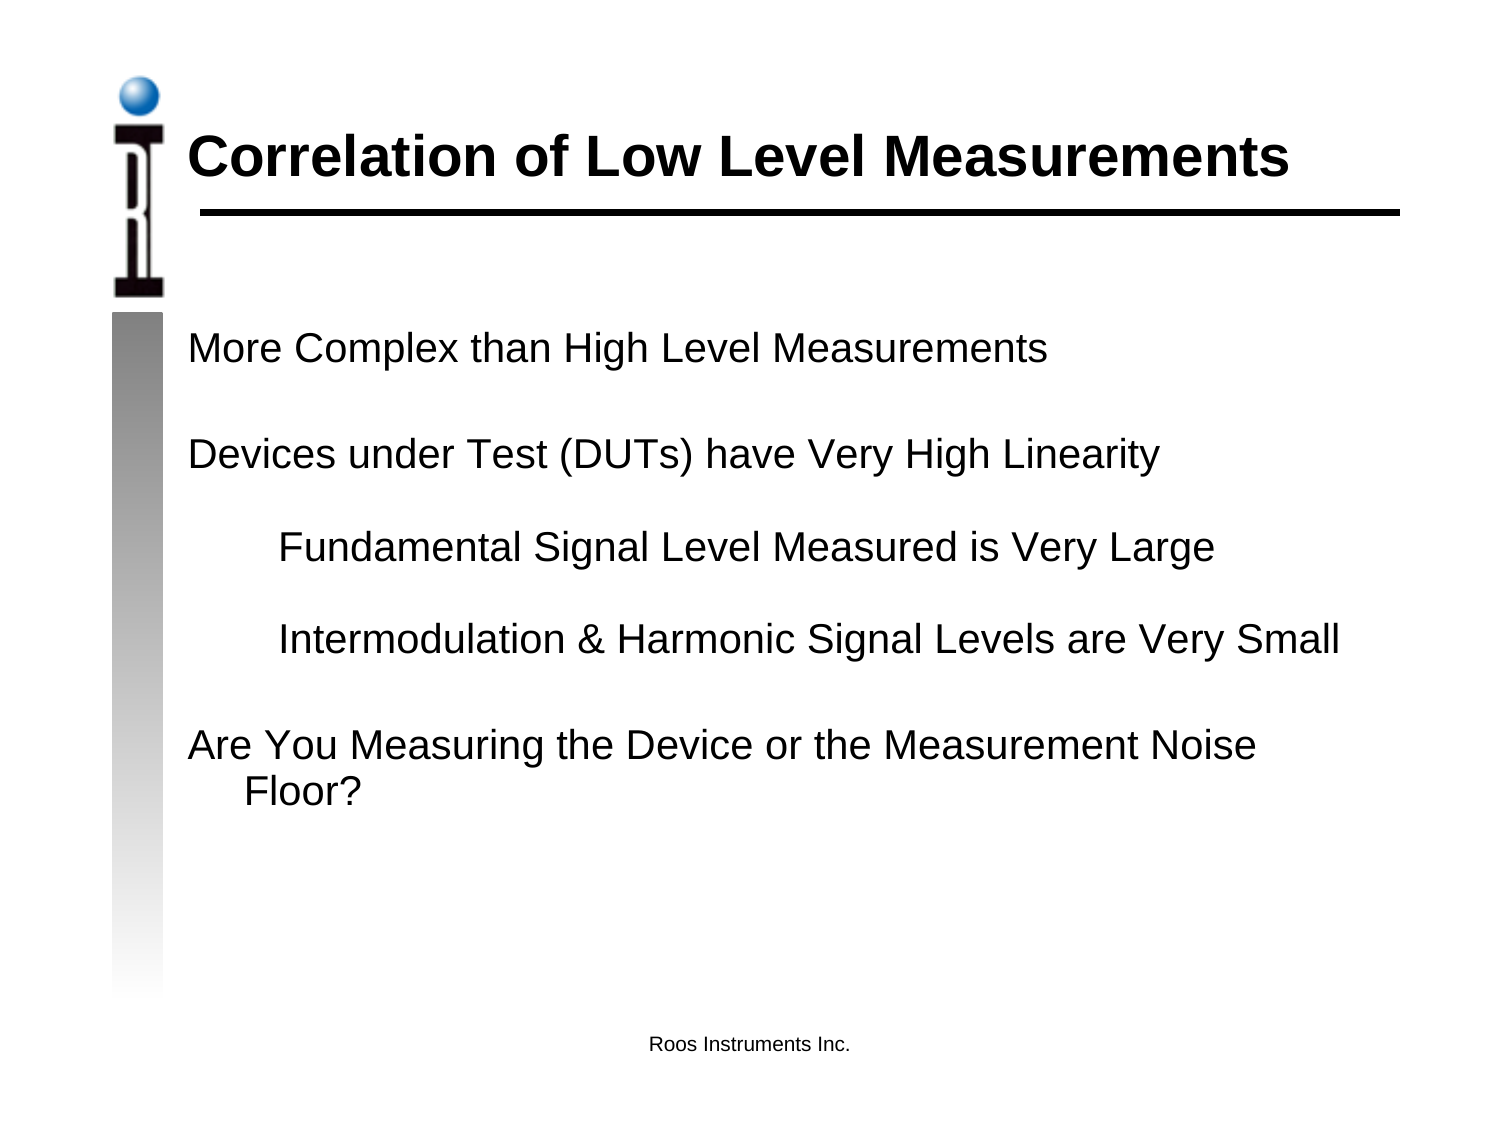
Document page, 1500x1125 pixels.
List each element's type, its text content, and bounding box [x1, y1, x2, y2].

list More Complex than High Level Measurements Devices under Test (DUTs) have Very High Linearity Fundamental Signal Level Measured is Very Large Intermodulation & Harmonic Signal Levels are Very Small Are You Measuring the Device or the Measurement Noise Floor? [187, 324, 1388, 1001]
title Correlation of Low Level Measurements [187, 99, 1388, 213]
picture [112, 74, 167, 302]
